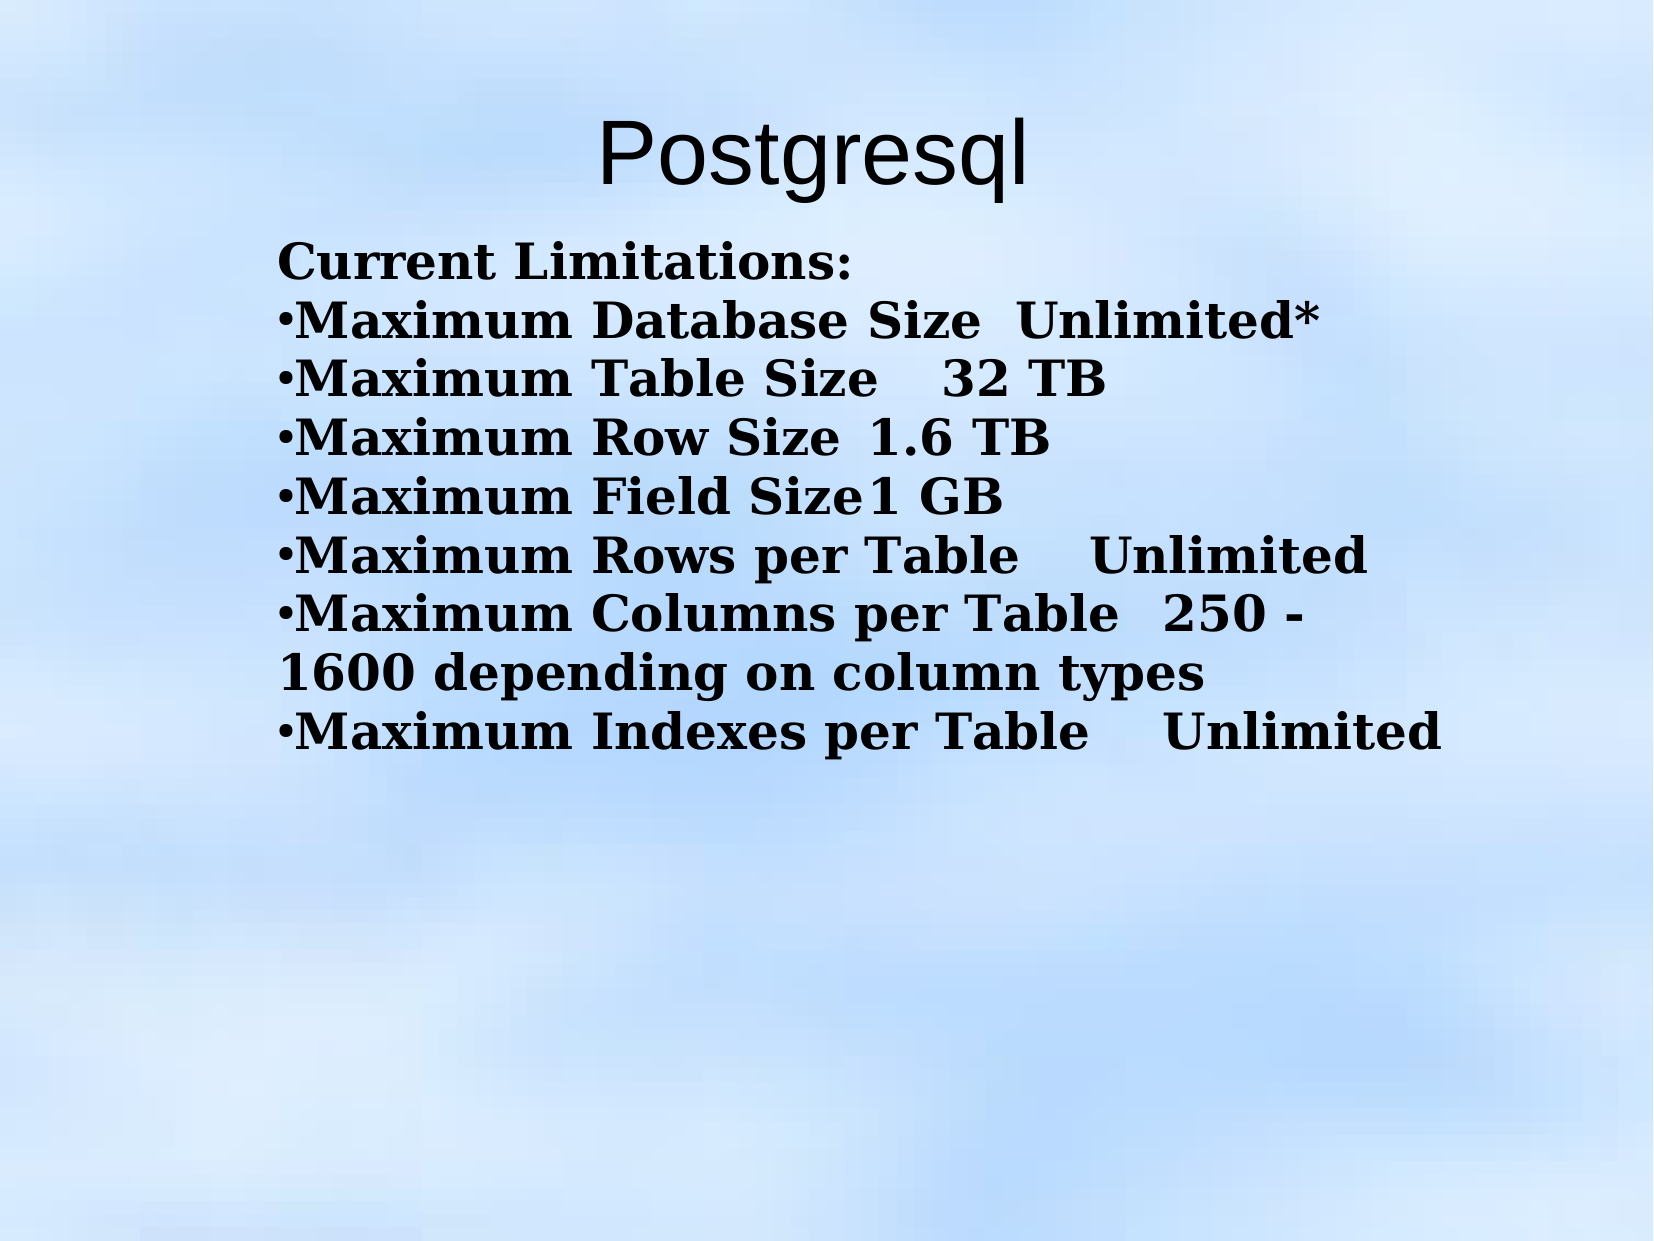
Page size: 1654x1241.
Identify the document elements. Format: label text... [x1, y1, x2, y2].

text_box Current Limitations: Maximum Database Size Unlimited* Maximum Table Size 32 TB Maximum Row Size 1.6 TB Maximum Field Size 1 GB Maximum Rows per Table Unlimited Maximum Columns per Table 250 - 1600 depending on column types Maximum Indexes per Table Unlimited [262, 225, 1462, 769]
picture [0, 0, 1654, 1241]
title Postgresql [82, 49, 1571, 257]
